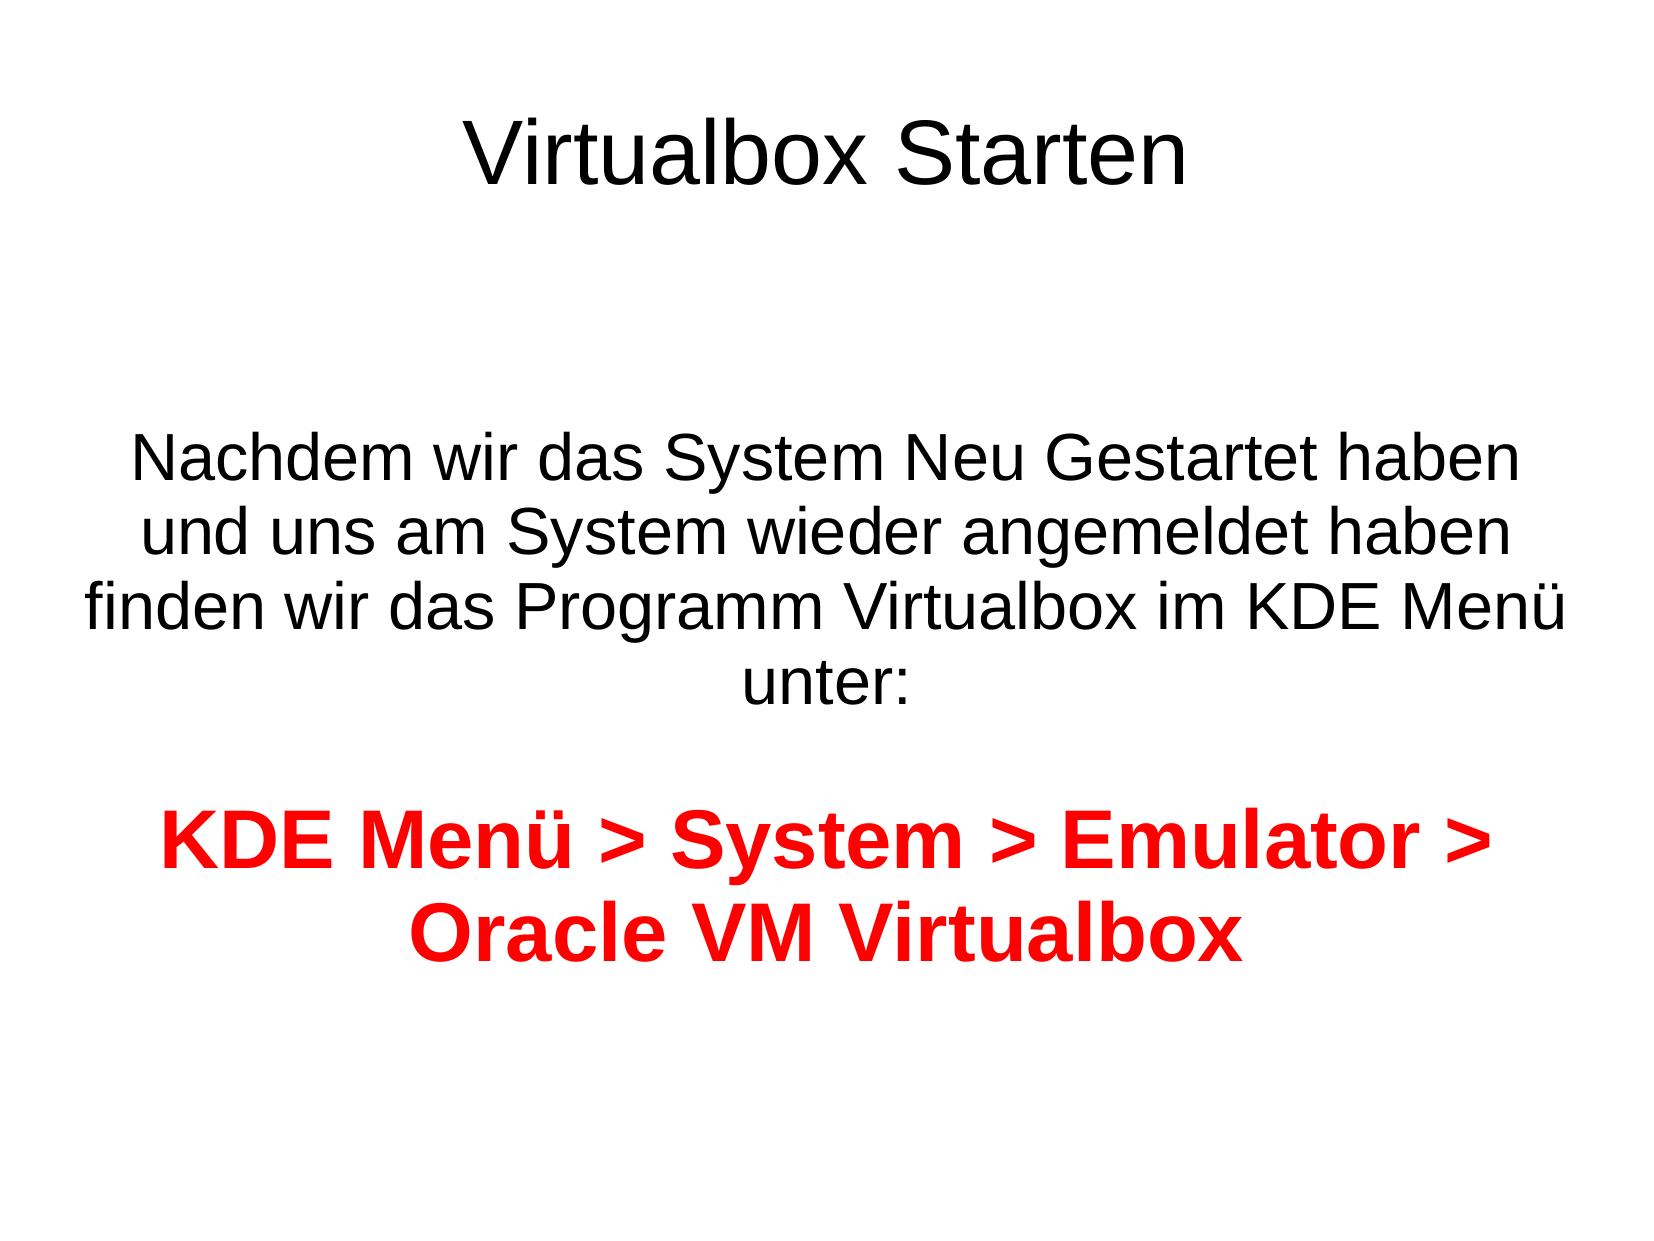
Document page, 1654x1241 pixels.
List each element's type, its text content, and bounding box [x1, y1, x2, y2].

title Virtualbox Starten [82, 49, 1571, 257]
subtitle Nachdem wir das System Neu Gestartet haben und uns am System wieder angemeldet haben finden wir das Programm Virtualbox im KDE Menü unter: KDE Menü > System > Emulator > Oracle VM Virtualbox [82, 290, 1571, 1109]
